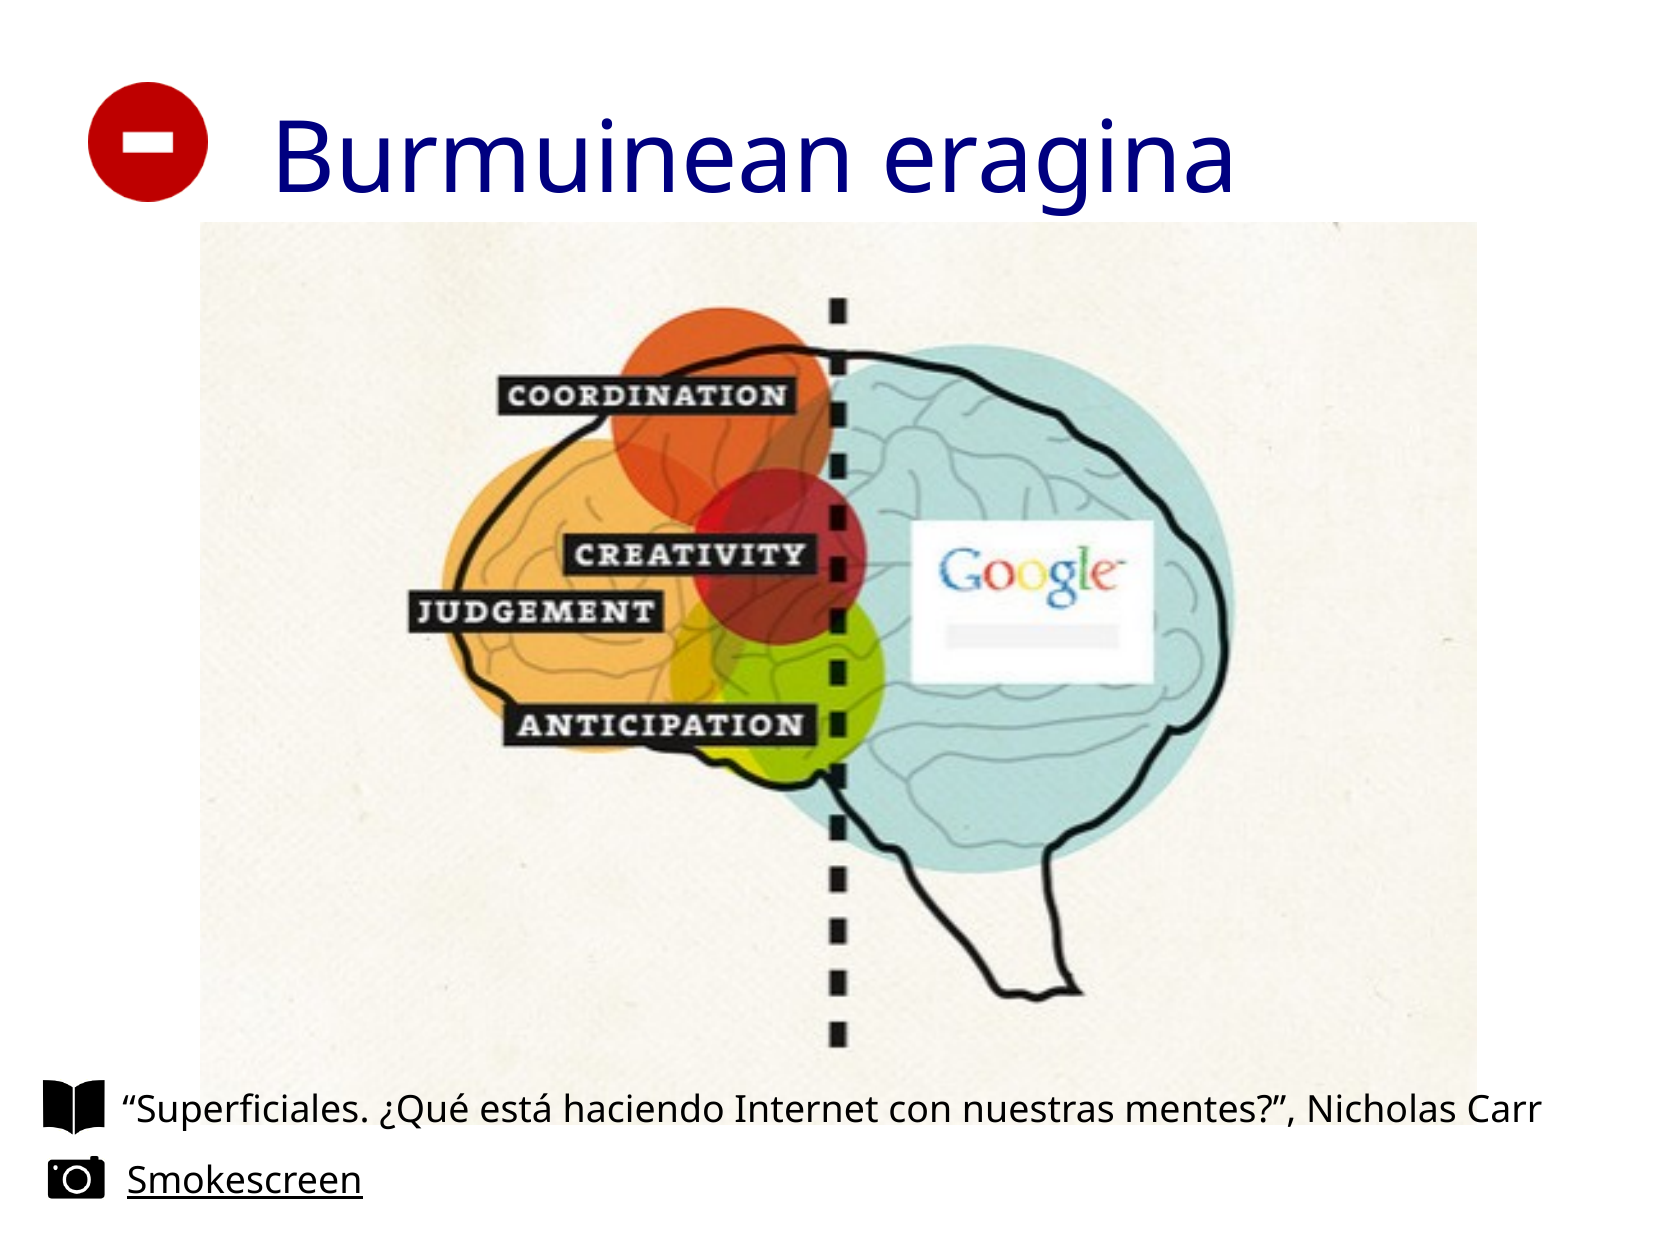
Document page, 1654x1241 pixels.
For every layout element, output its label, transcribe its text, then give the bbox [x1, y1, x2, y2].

picture [41, 1078, 106, 1139]
picture [46, 1154, 106, 1200]
text_box “Superficiales. ¿Qué está haciendo Internet con nuestras mentes?”, Nicholas Carr [107, 1074, 1501, 1132]
text_box Burmuinean eragina [256, 77, 1369, 211]
text_box Smokescreen [112, 1145, 369, 1203]
picture [200, 222, 1477, 1074]
picture [88, 82, 208, 202]
